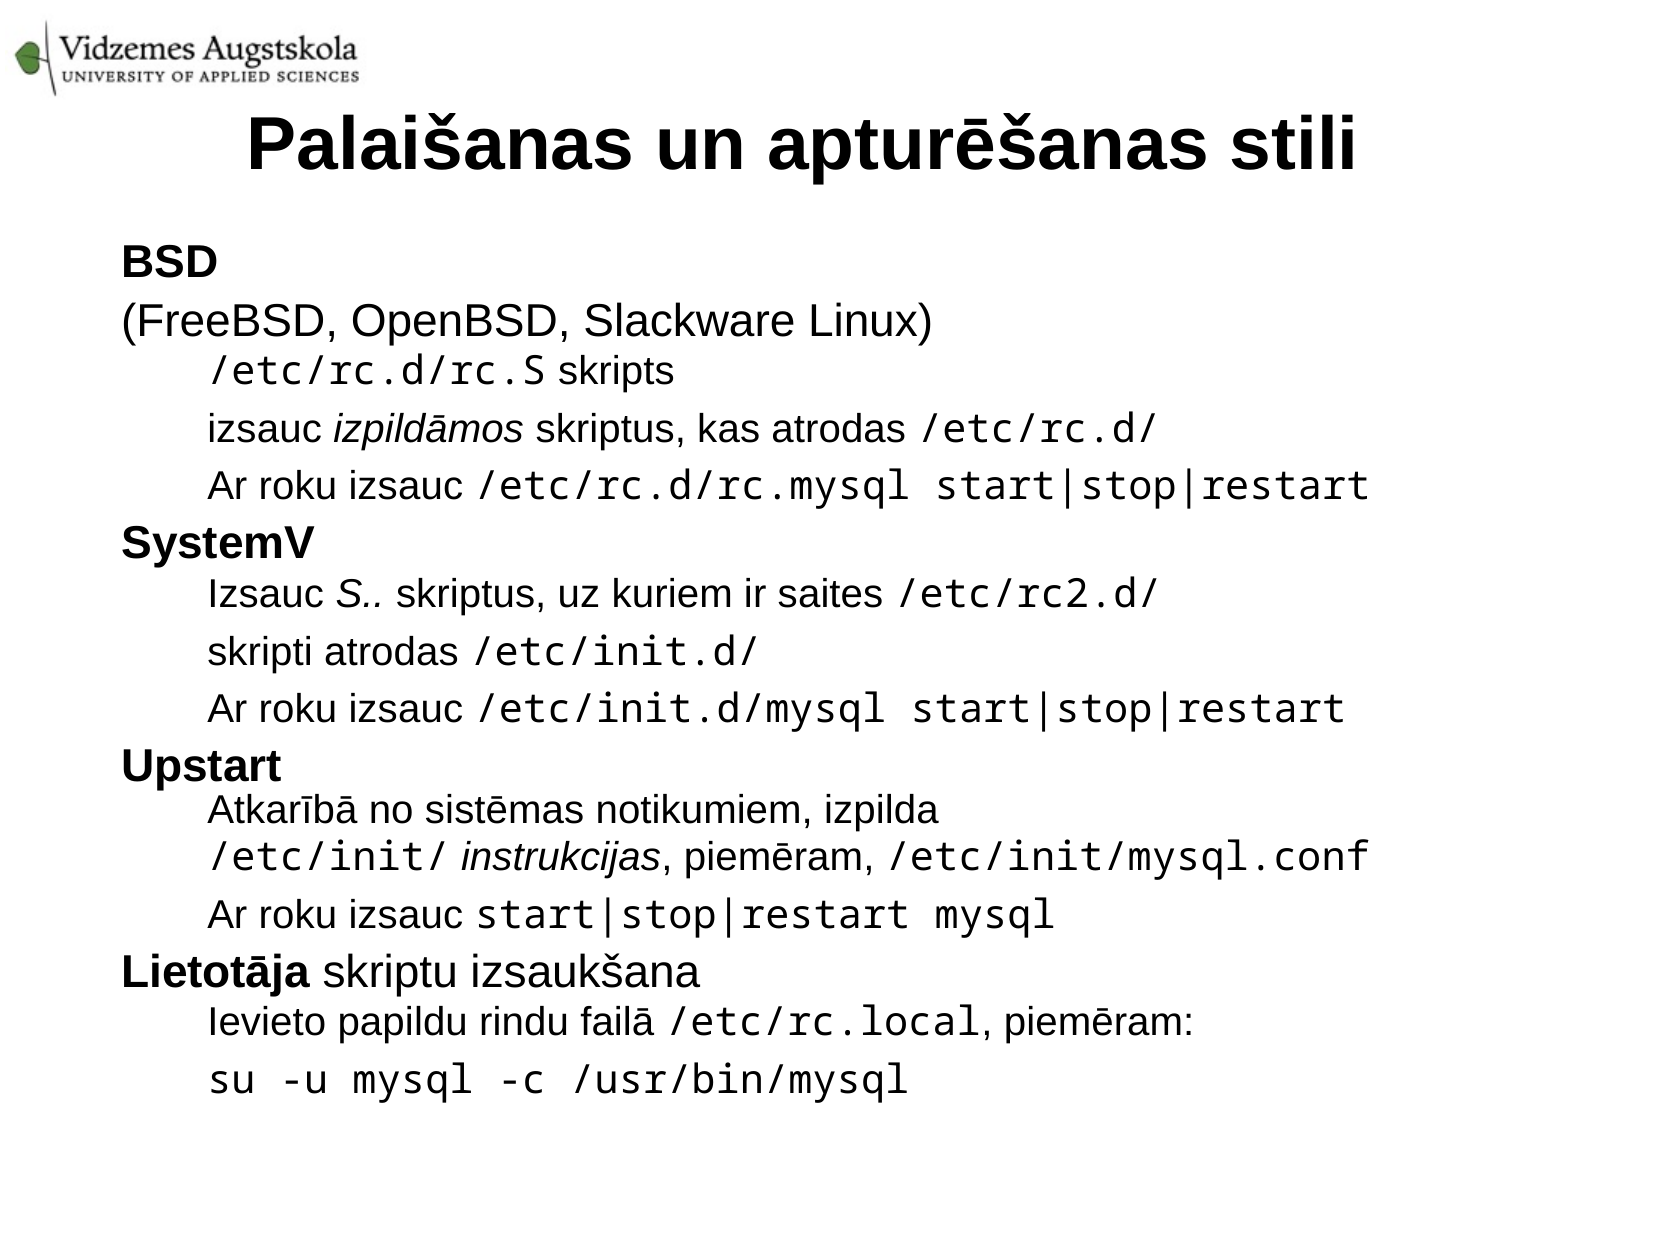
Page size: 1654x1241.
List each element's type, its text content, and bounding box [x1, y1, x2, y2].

list BSD (FreeBSD, OpenBSD, Slackware Linux) /etc/rc.d/rc.S skripts izsauc izpildāmos skriptus, kas atrodas /etc/rc.d/ Ar roku izsauc /etc/rc.d/rc.mysql start|stop|restart SystemV Izsauc S.. skriptus, uz kuriem ir saites /etc/rc2.d/ skripti atrodas /etc/init.d/ Ar roku izsauc /etc/init.d/mysql start|stop|restart Upstart Atkarībā no sistēmas notikumiem, izpilda /etc/init/ instrukcijas, piemēram, /etc/init/mysql.conf Ar roku izsauc start|stop|restart mysql Lietotāja skriptu izsaukšana Ievieto papildu rindu failā /etc/rc.local, piemēram: su -u mysql -c /usr/bin/mysql [82, 236, 1569, 1107]
title Palaišanas un apturēšanas stili [94, 103, 1512, 188]
picture [5, 2, 368, 113]
